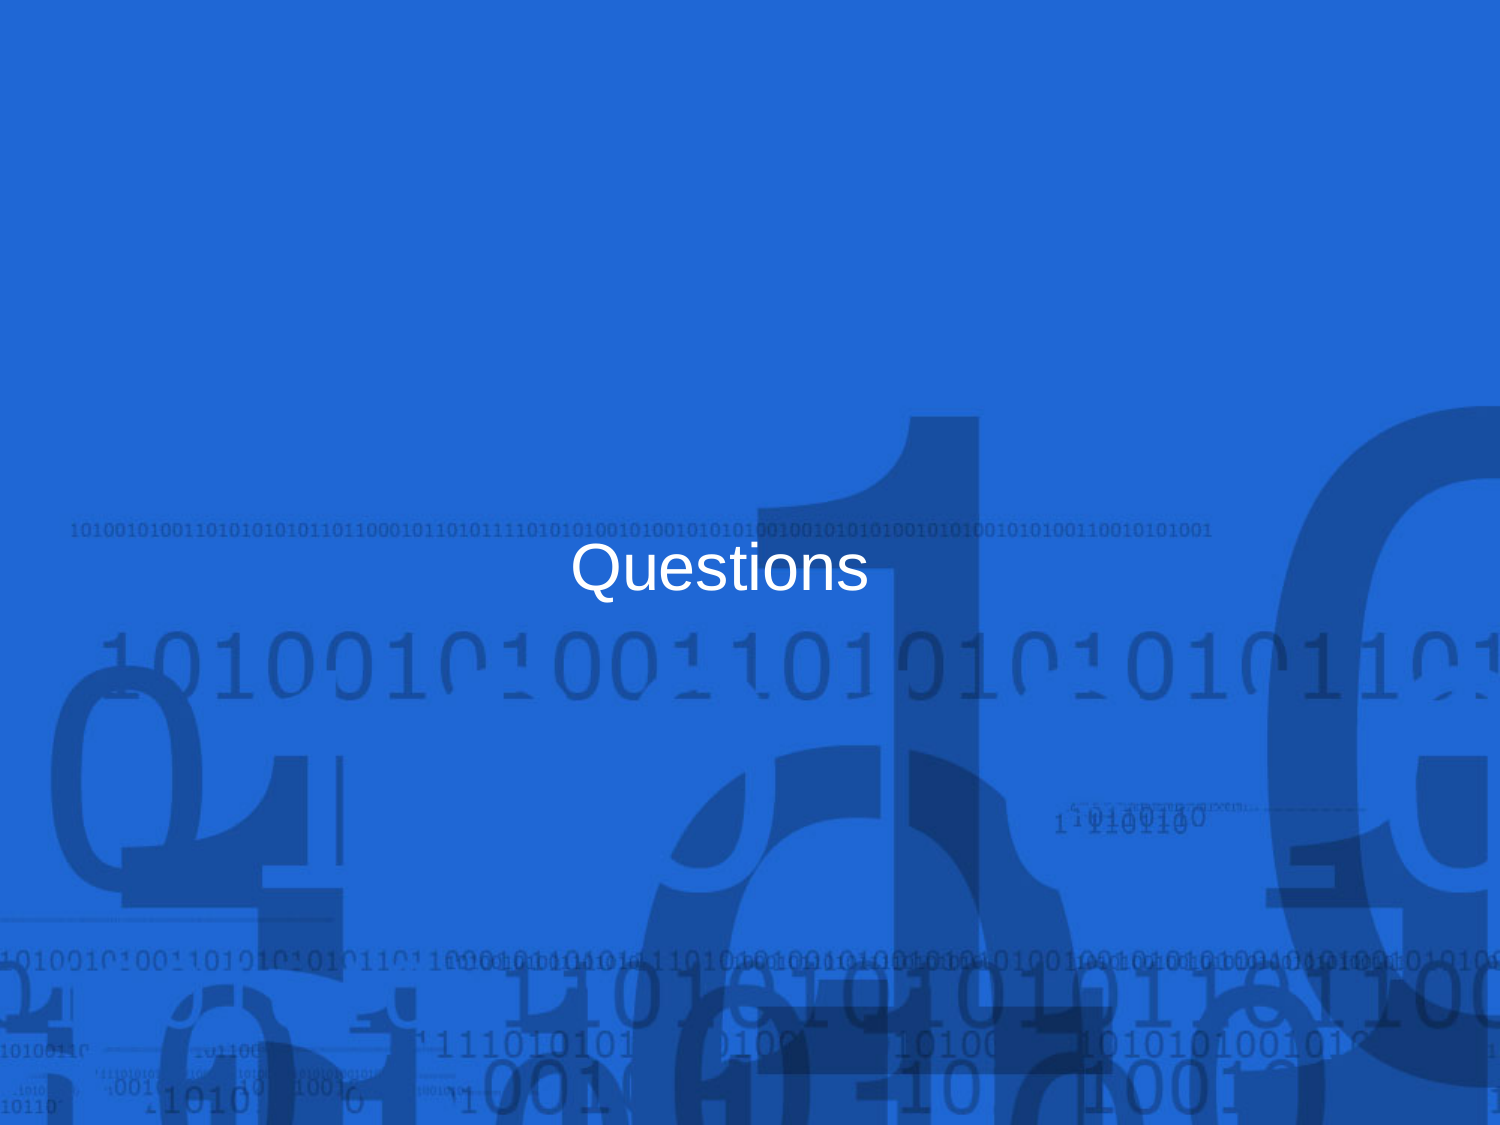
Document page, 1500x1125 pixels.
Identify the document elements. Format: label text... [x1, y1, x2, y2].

picture [0, 0, 1500, 1125]
list Questions [45, 143, 1396, 751]
